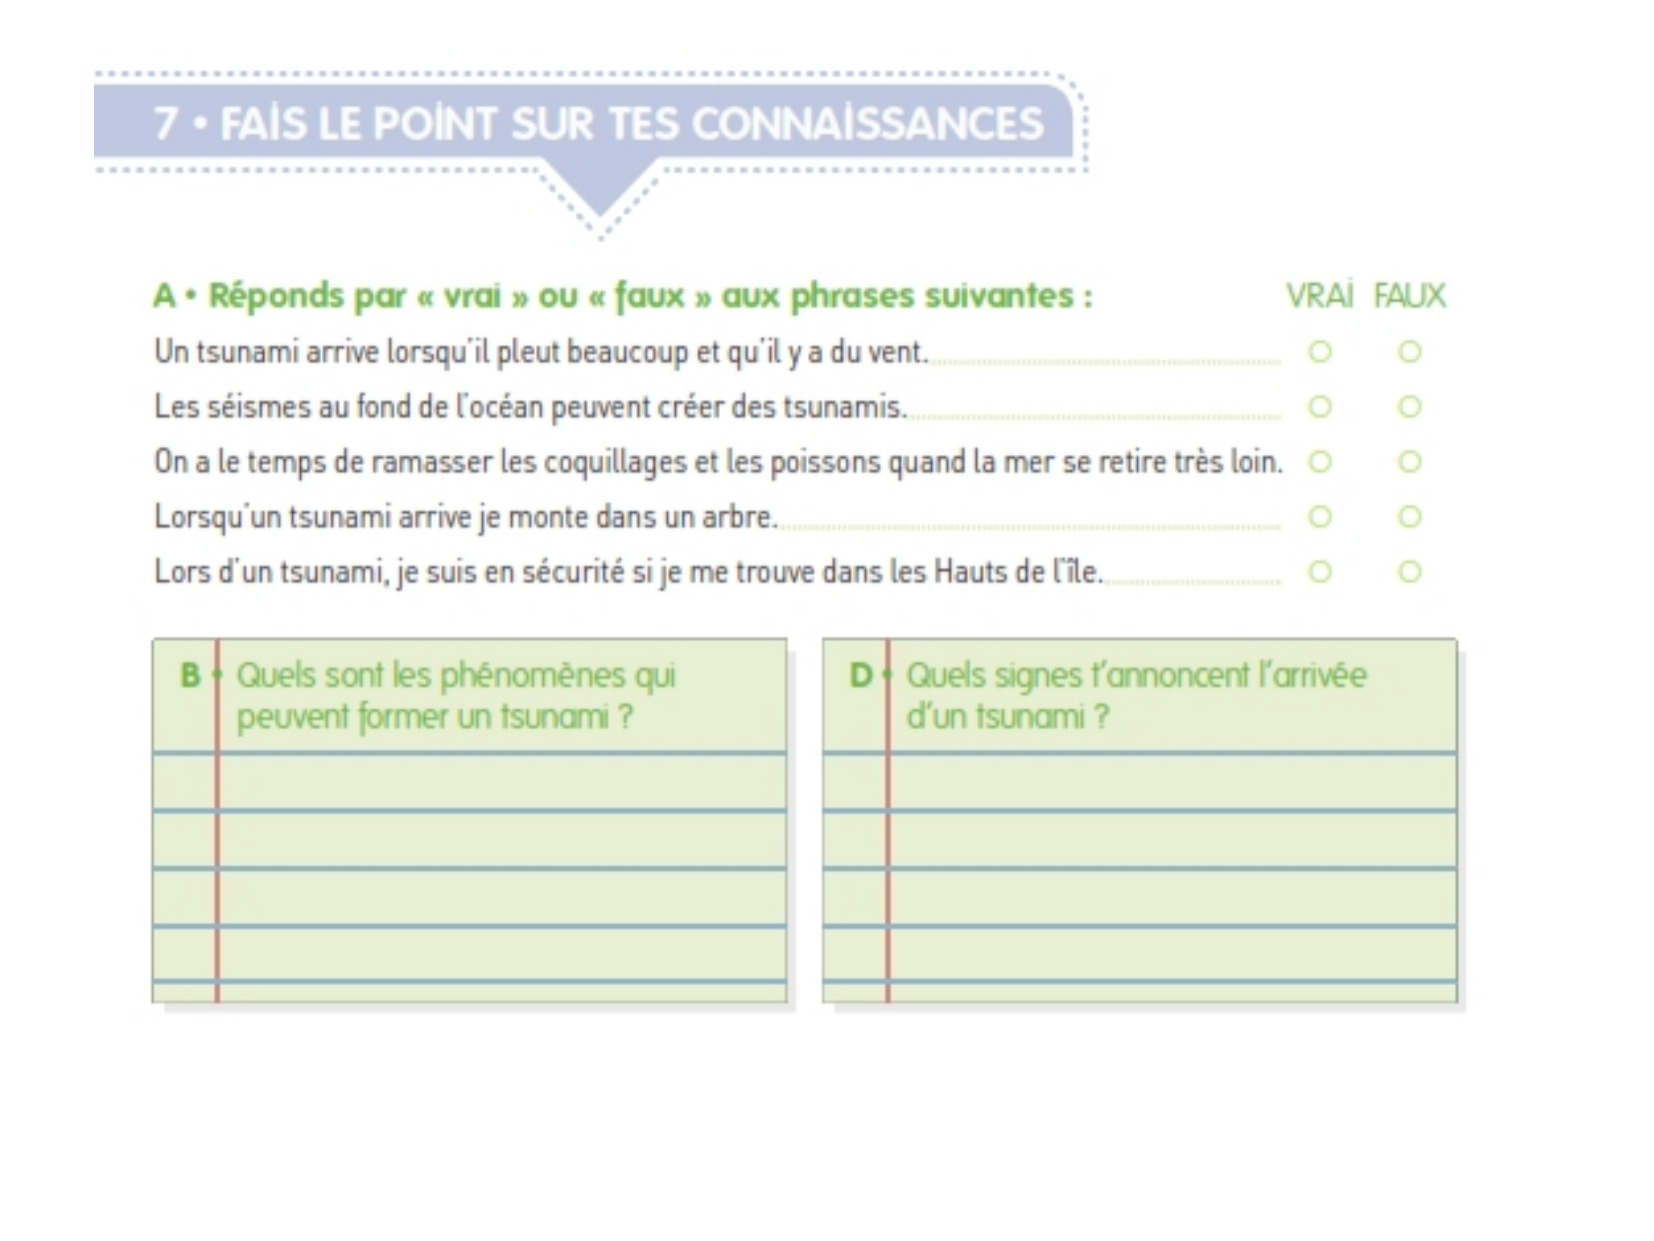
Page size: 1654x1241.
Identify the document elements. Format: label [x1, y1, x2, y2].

picture [94, 47, 1512, 1040]
